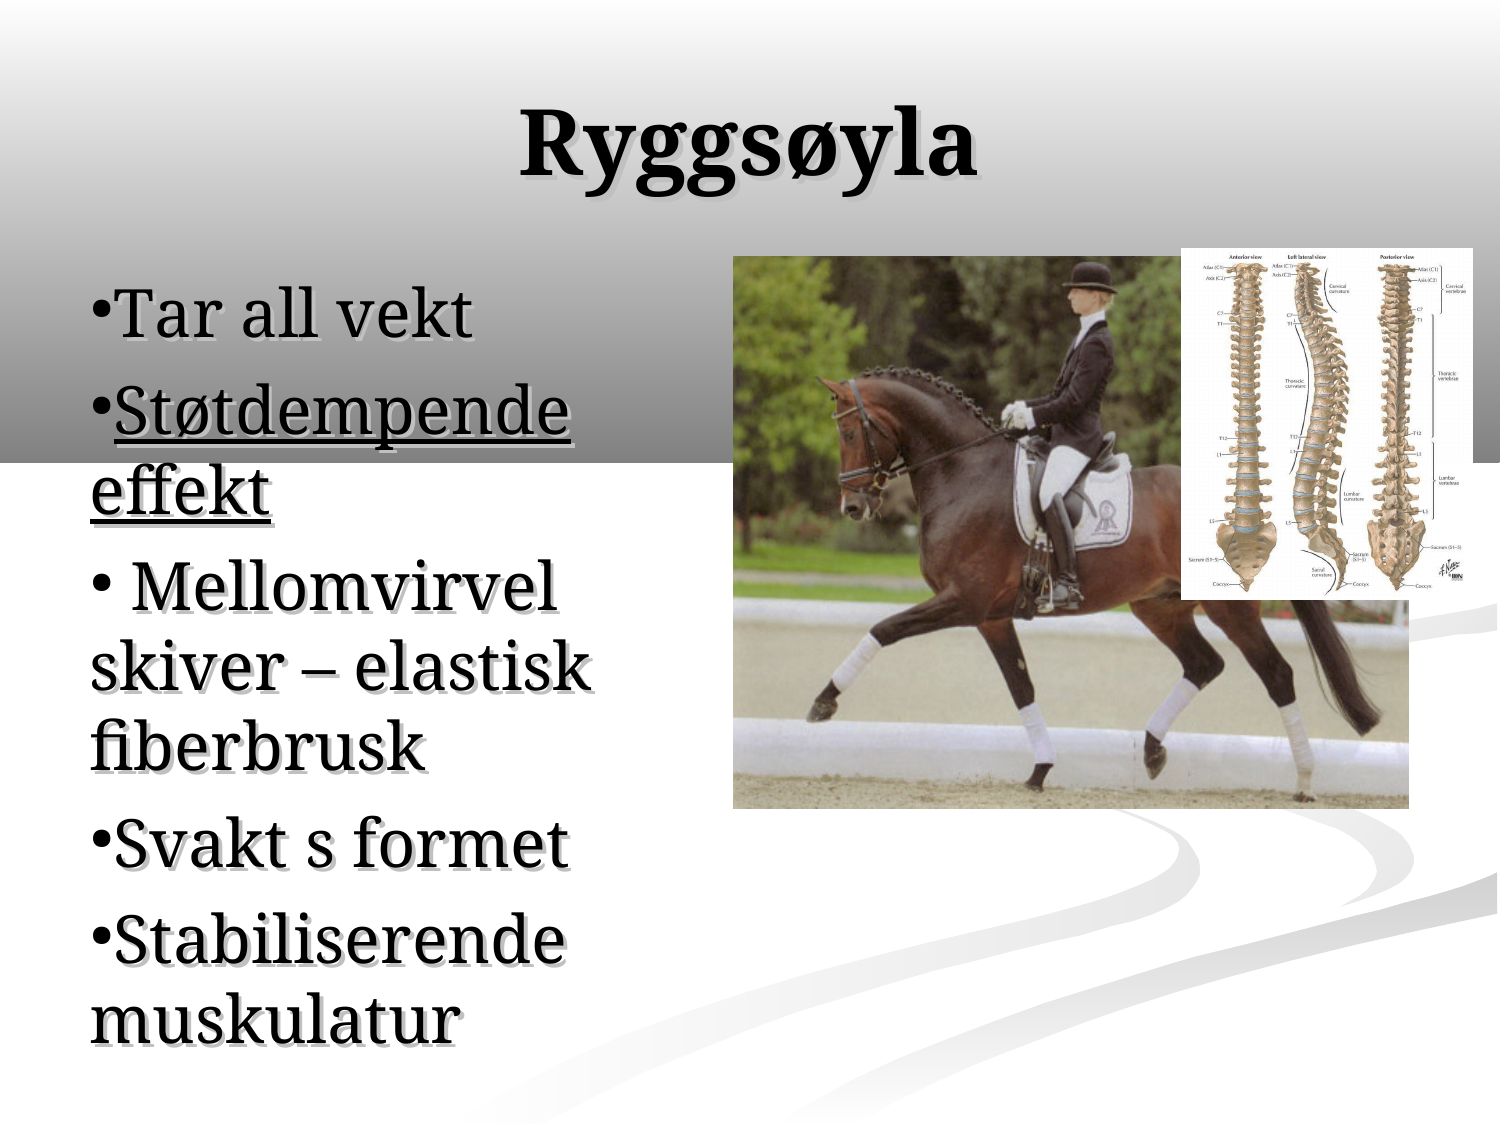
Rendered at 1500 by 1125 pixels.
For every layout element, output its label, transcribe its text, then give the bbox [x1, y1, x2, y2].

list Tar all vekt Støtdempende effekt Mellomvirvel skiver – elastisk fiberbrusk Svakt s formet Stabiliserende muskulatur [75, 263, 734, 1006]
picture [733, 248, 1473, 809]
title Ryggsøyla [75, 21, 1426, 257]
